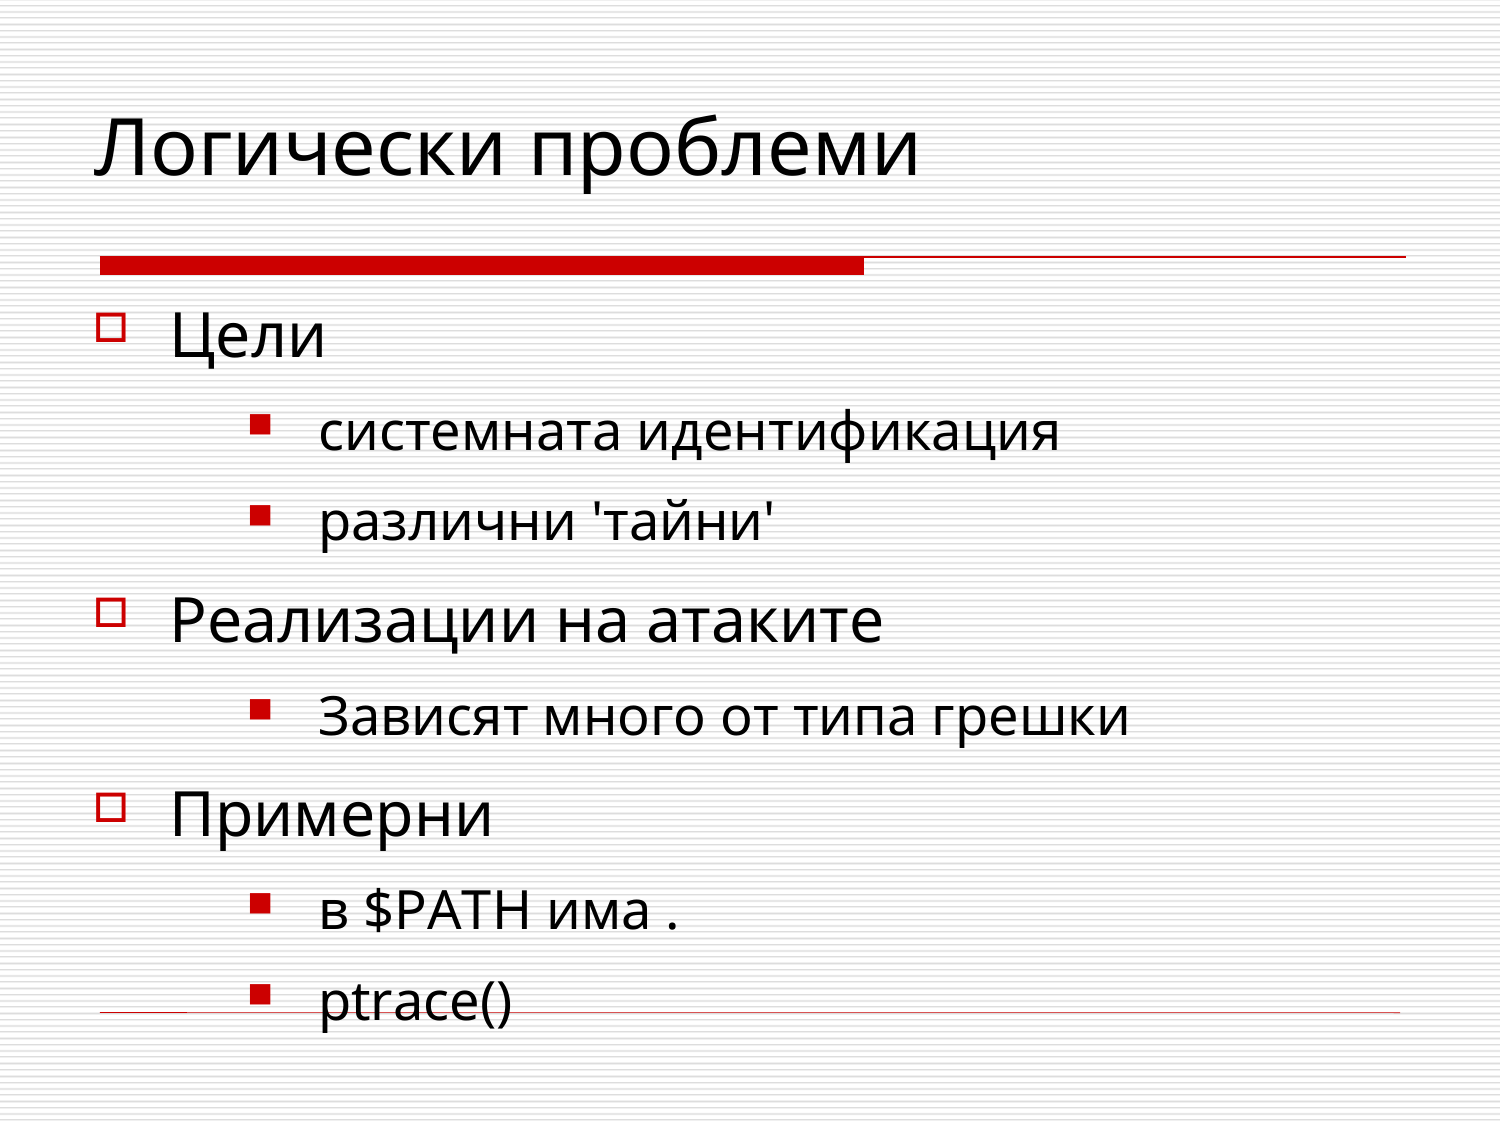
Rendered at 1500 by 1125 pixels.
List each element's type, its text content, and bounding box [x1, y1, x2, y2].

picture [0, 0, 1500, 1125]
list Цели системната идентификация различни 'тайни' Реализации на атаките Зависят много от типа грешки Примерни в $PATH има . ptrace() [92, 287, 1405, 988]
title Логически проблеми [94, 35, 1407, 249]
